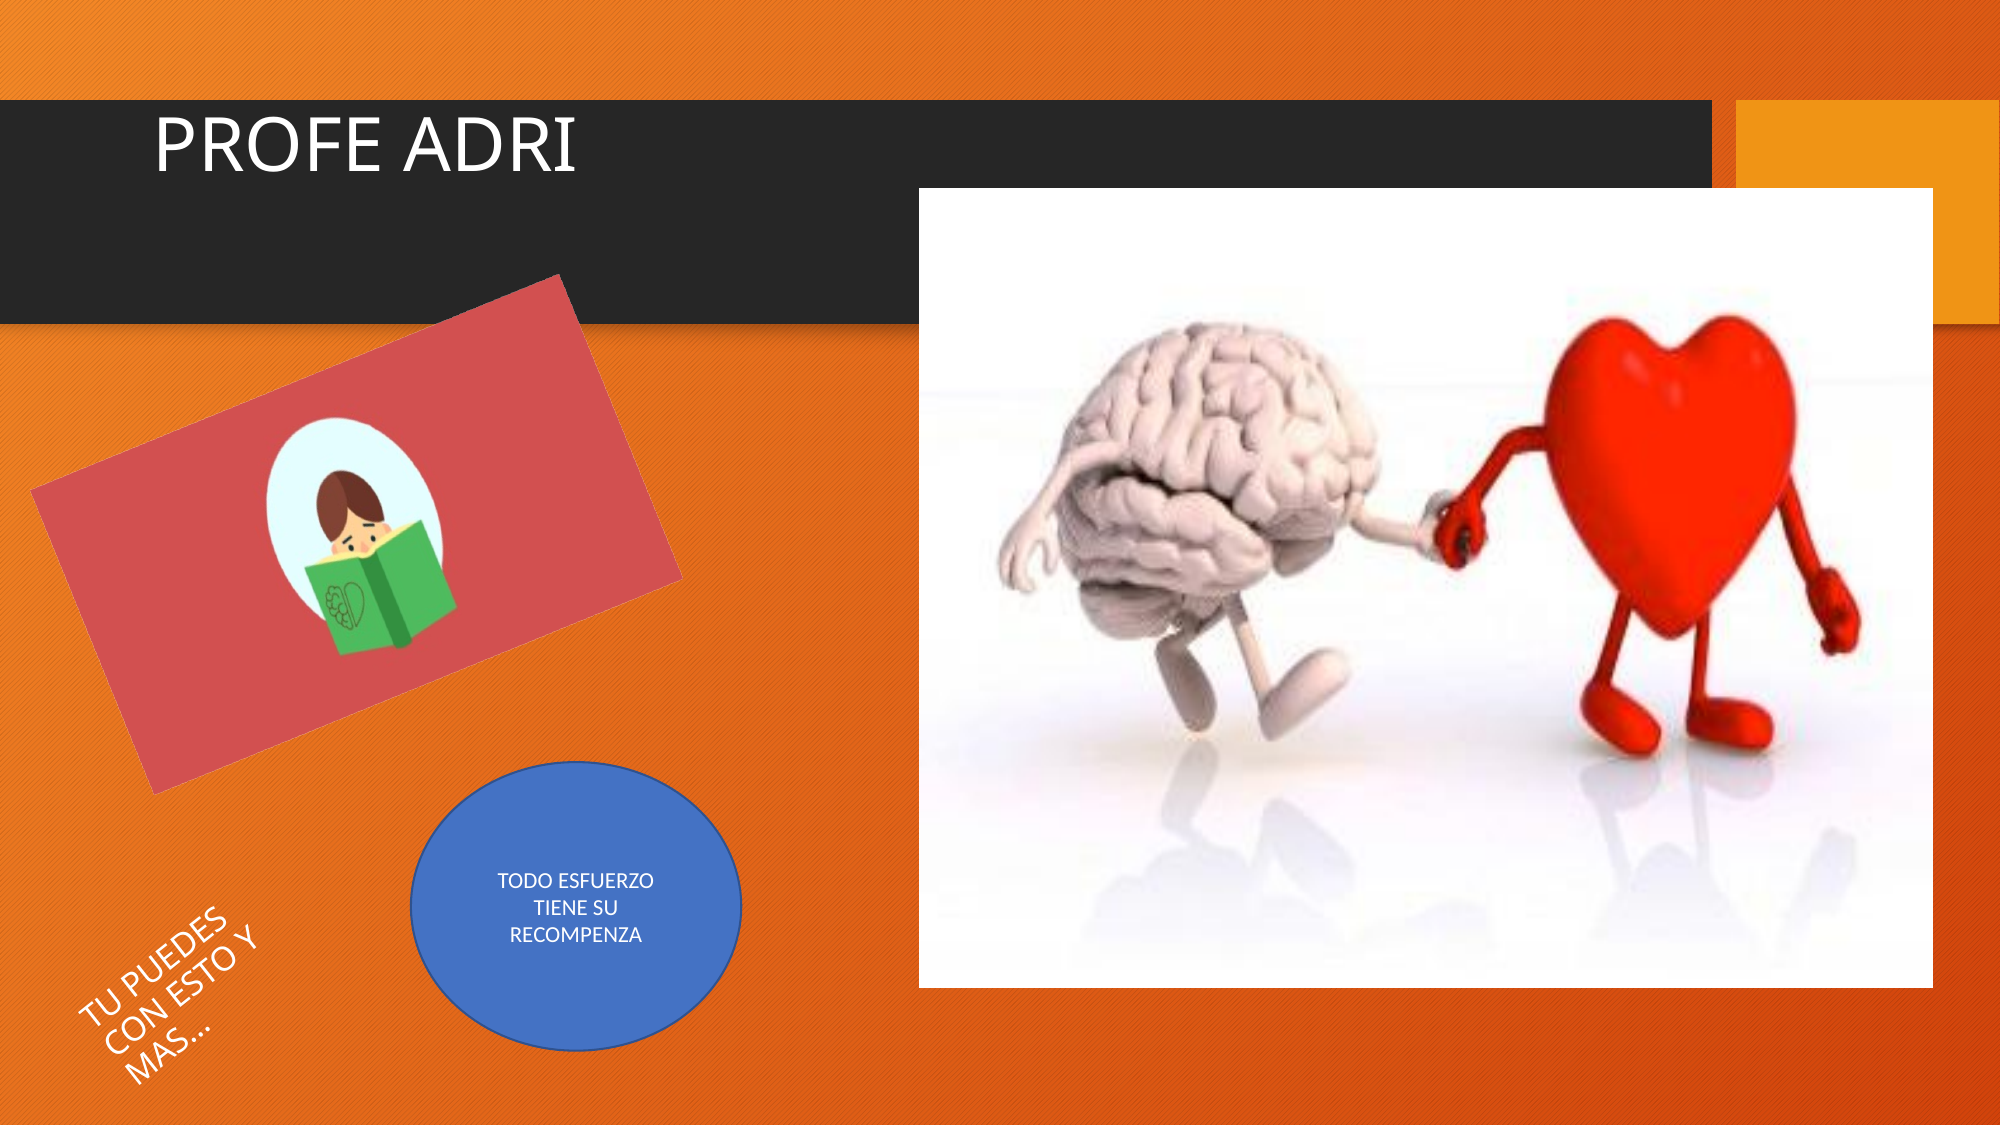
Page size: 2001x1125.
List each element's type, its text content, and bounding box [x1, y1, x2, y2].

title PROFE ADRI [137, 75, 783, 219]
picture [29, 273, 683, 795]
text_box TODO ESFUERZO TIENE SU RECOMPENZA [410, 762, 742, 1051]
picture [919, 188, 1933, 988]
list TU PUEDES CON ESTO Y MAS… [55, 849, 338, 1113]
